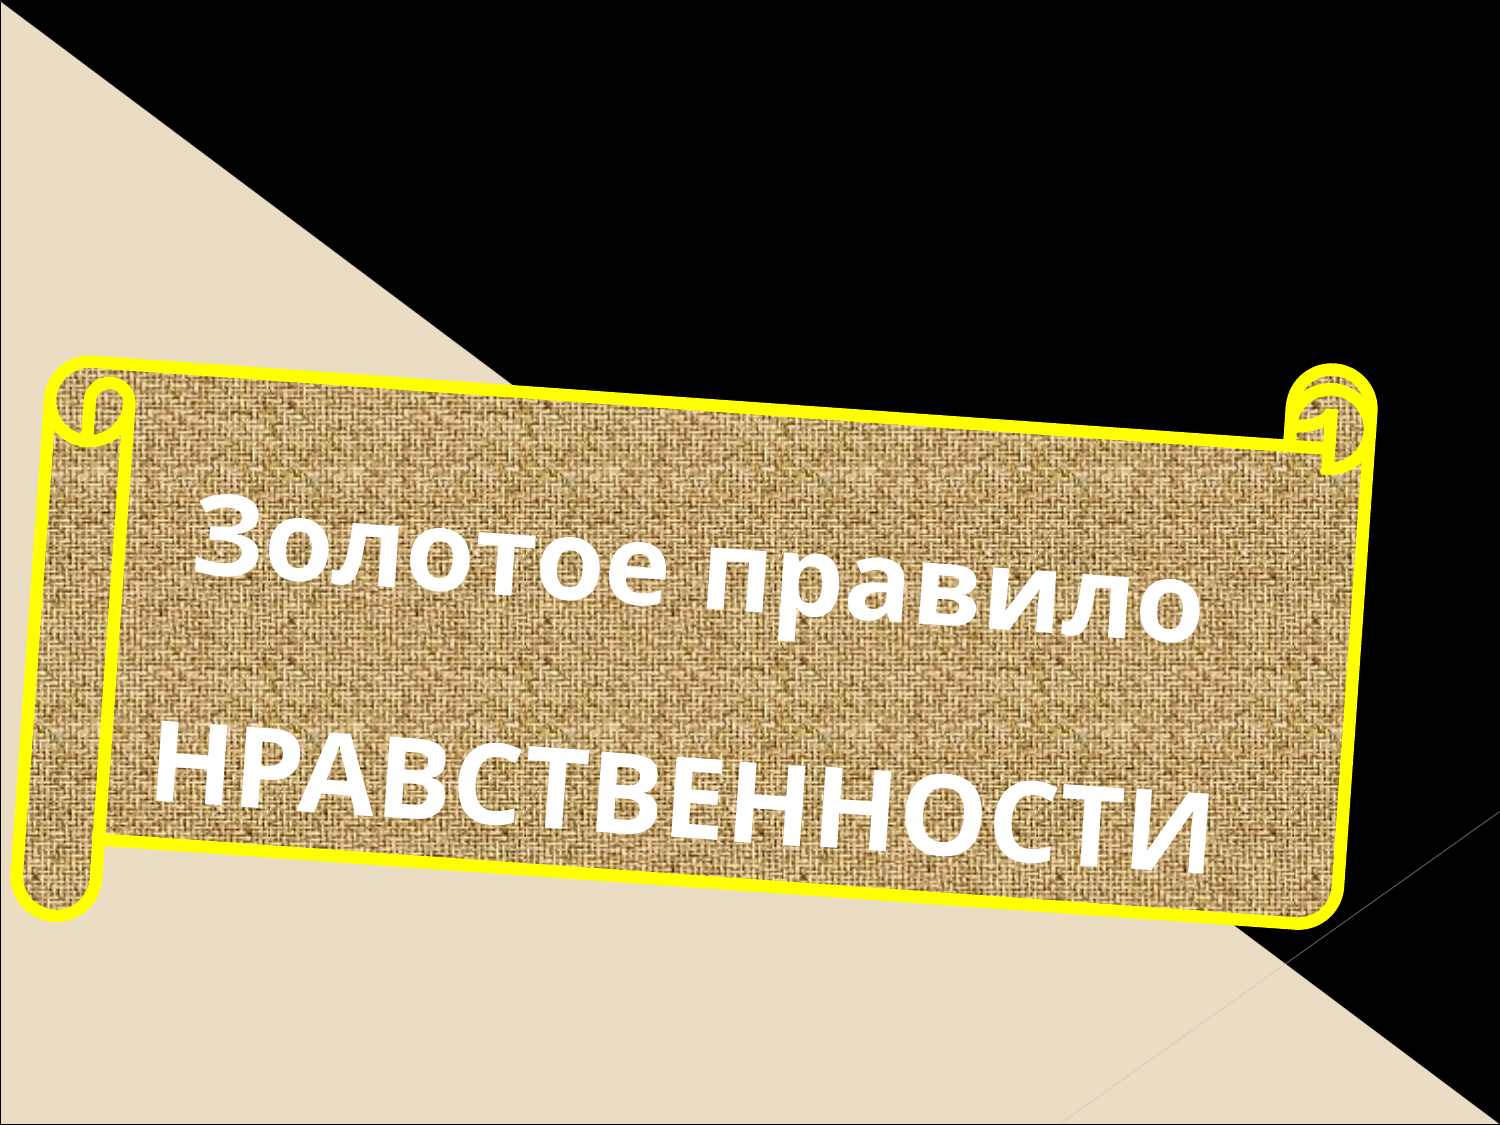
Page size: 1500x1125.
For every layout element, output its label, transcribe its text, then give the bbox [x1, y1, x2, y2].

text_box Золотое правило НРАВСТВЕННОСТИ [16, 361, 1372, 924]
